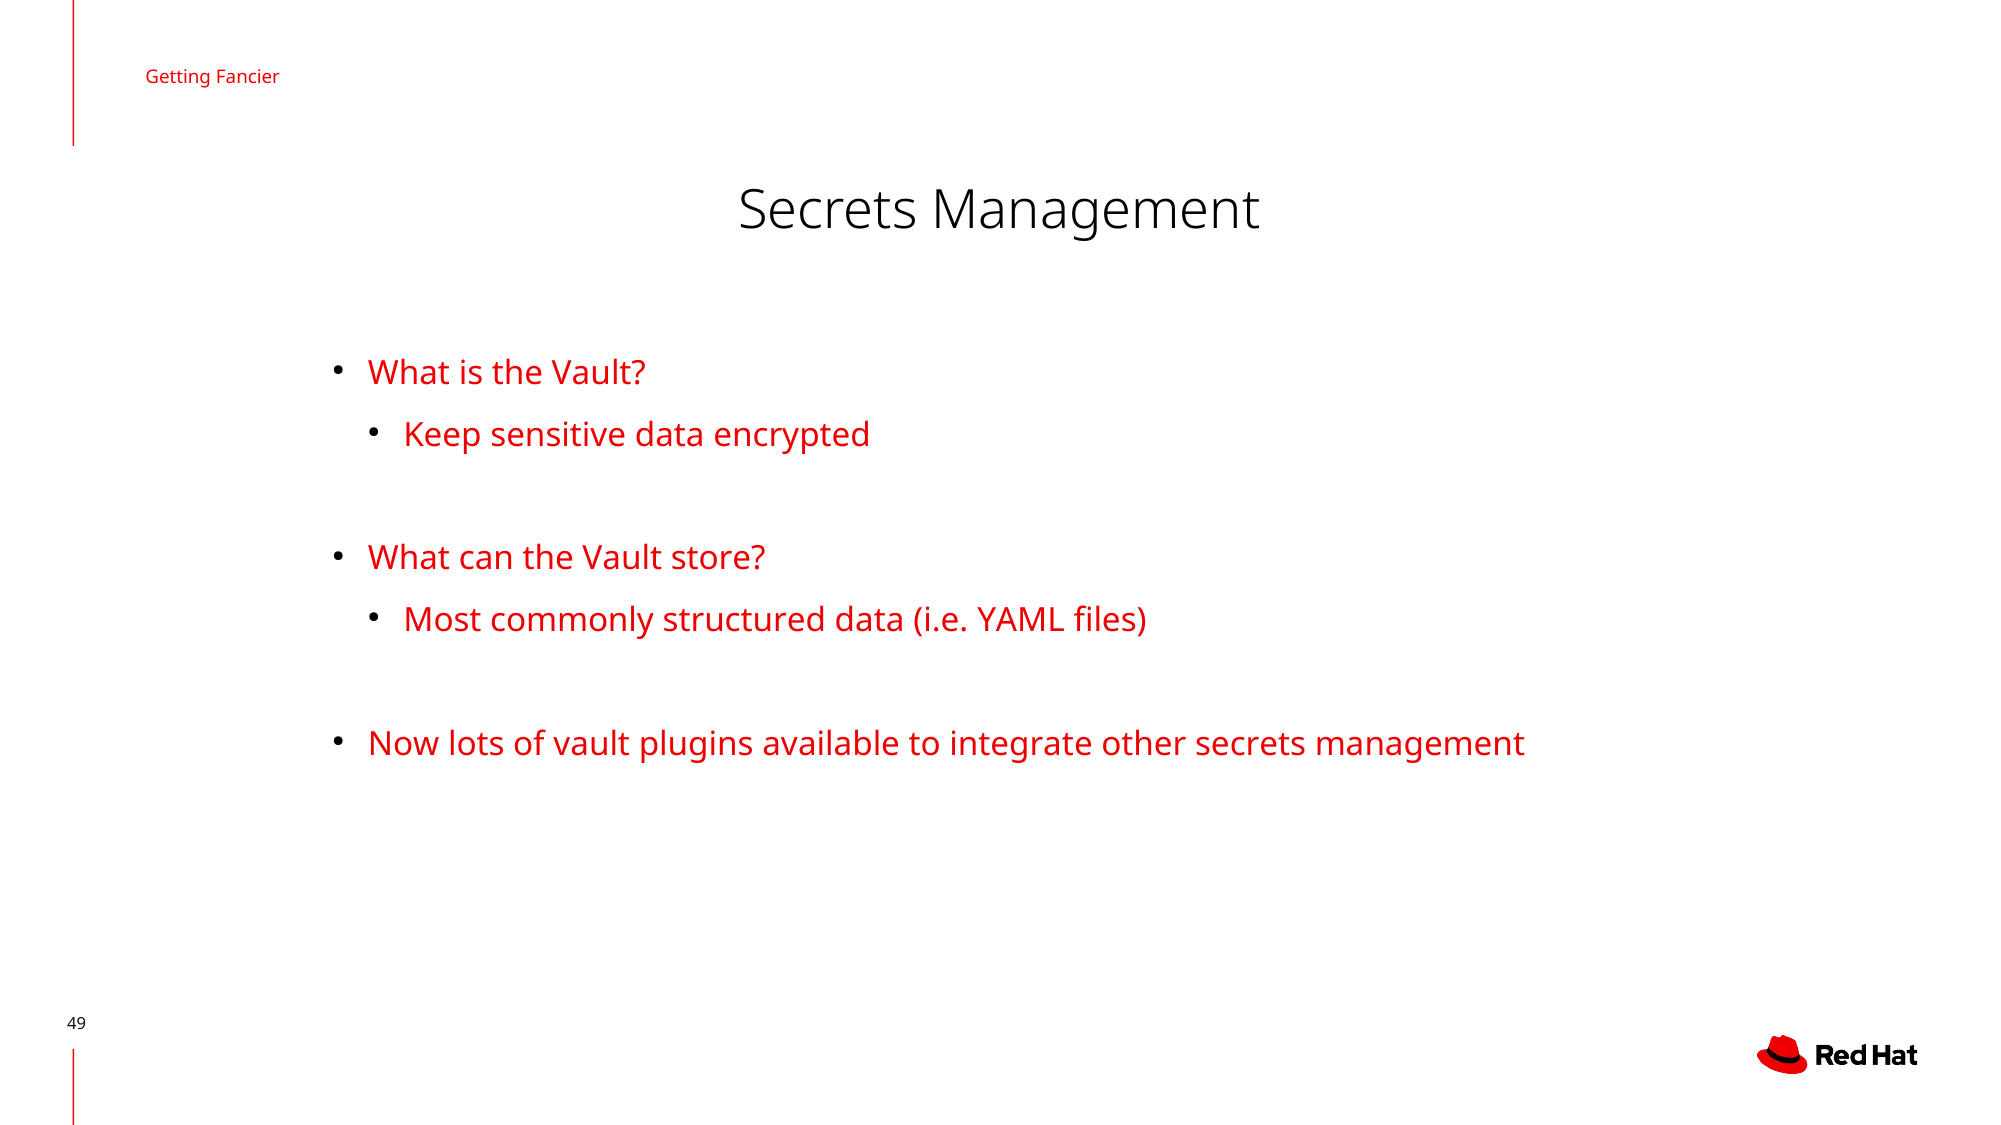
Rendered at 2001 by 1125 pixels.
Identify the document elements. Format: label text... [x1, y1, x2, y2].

subtitle Getting Fancier [73, 9, 918, 143]
picture [1757, 1035, 1918, 1074]
title Secrets Management [287, 155, 1713, 315]
text_box What is the Vault? Keep sensitive data encrypted What can the Vault store? Most commonly structured data (i.e. YAML files) Now lots of vault plugins available to integrate other secrets management [332, 329, 1653, 568]
